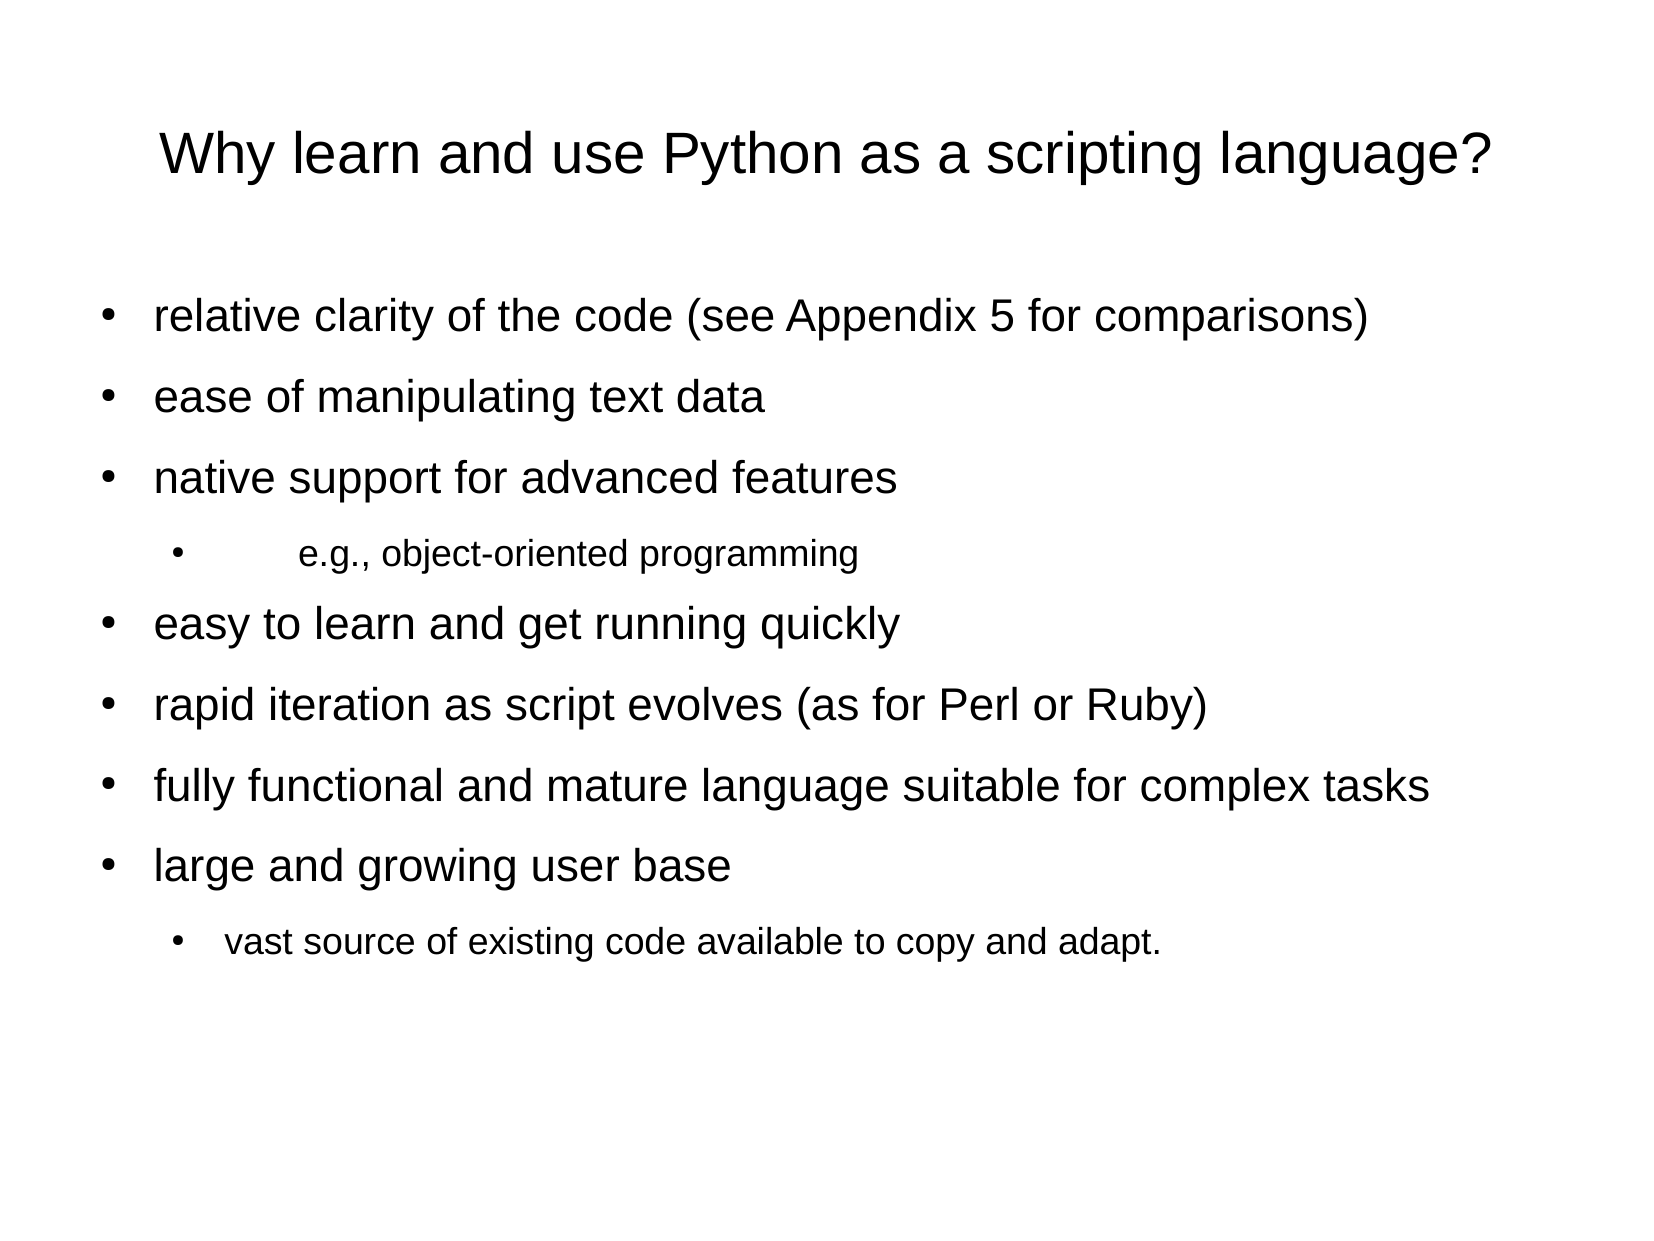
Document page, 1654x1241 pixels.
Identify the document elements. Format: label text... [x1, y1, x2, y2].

title Why learn and use Python as a scripting language? [82, 49, 1571, 257]
list relative clarity of the code (see Appendix 5 for comparisons) ease of manipulating text data native support for advanced features e.g., object-oriented programming easy to learn and get running quickly rapid iteration as script evolves (as for Perl or Ruby) fully functional and mature language suitable for complex tasks large and growing user base vast source of existing code available to copy and adapt. [82, 290, 1571, 1109]
